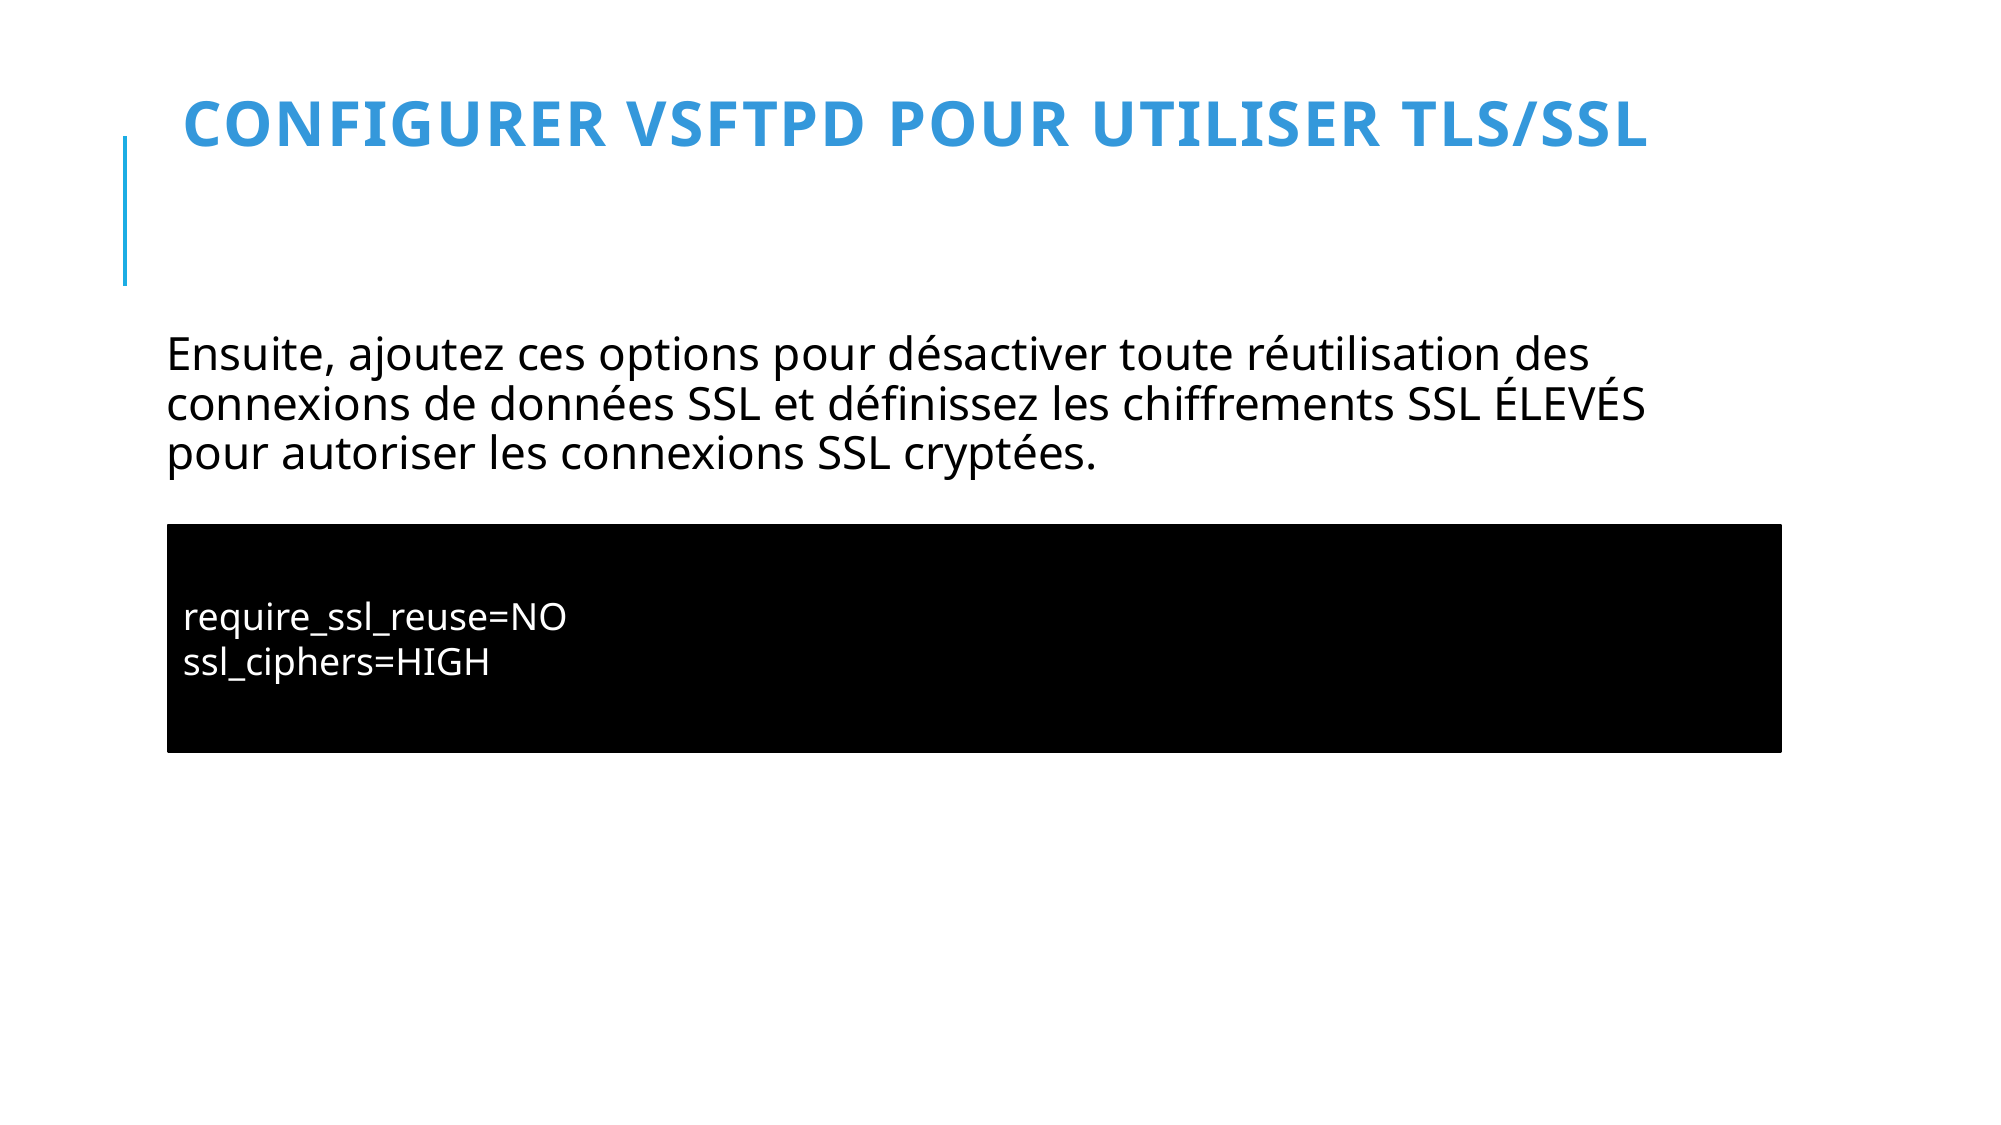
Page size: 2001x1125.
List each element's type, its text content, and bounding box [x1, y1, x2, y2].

text_box require_ssl_reuse=NO ssl_ciphers=HIGH [168, 525, 1781, 751]
title Configurer VSftpd pour utiliser TLS/ssl [168, 90, 1763, 337]
list Ensuite, ajoutez ces options pour désactiver toute réutilisation des connexions de données SSL et définissez les chiffrements SSL ÉLEVÉS pour autoriser les connexions SSL cryptées. [158, 243, 1754, 1125]
